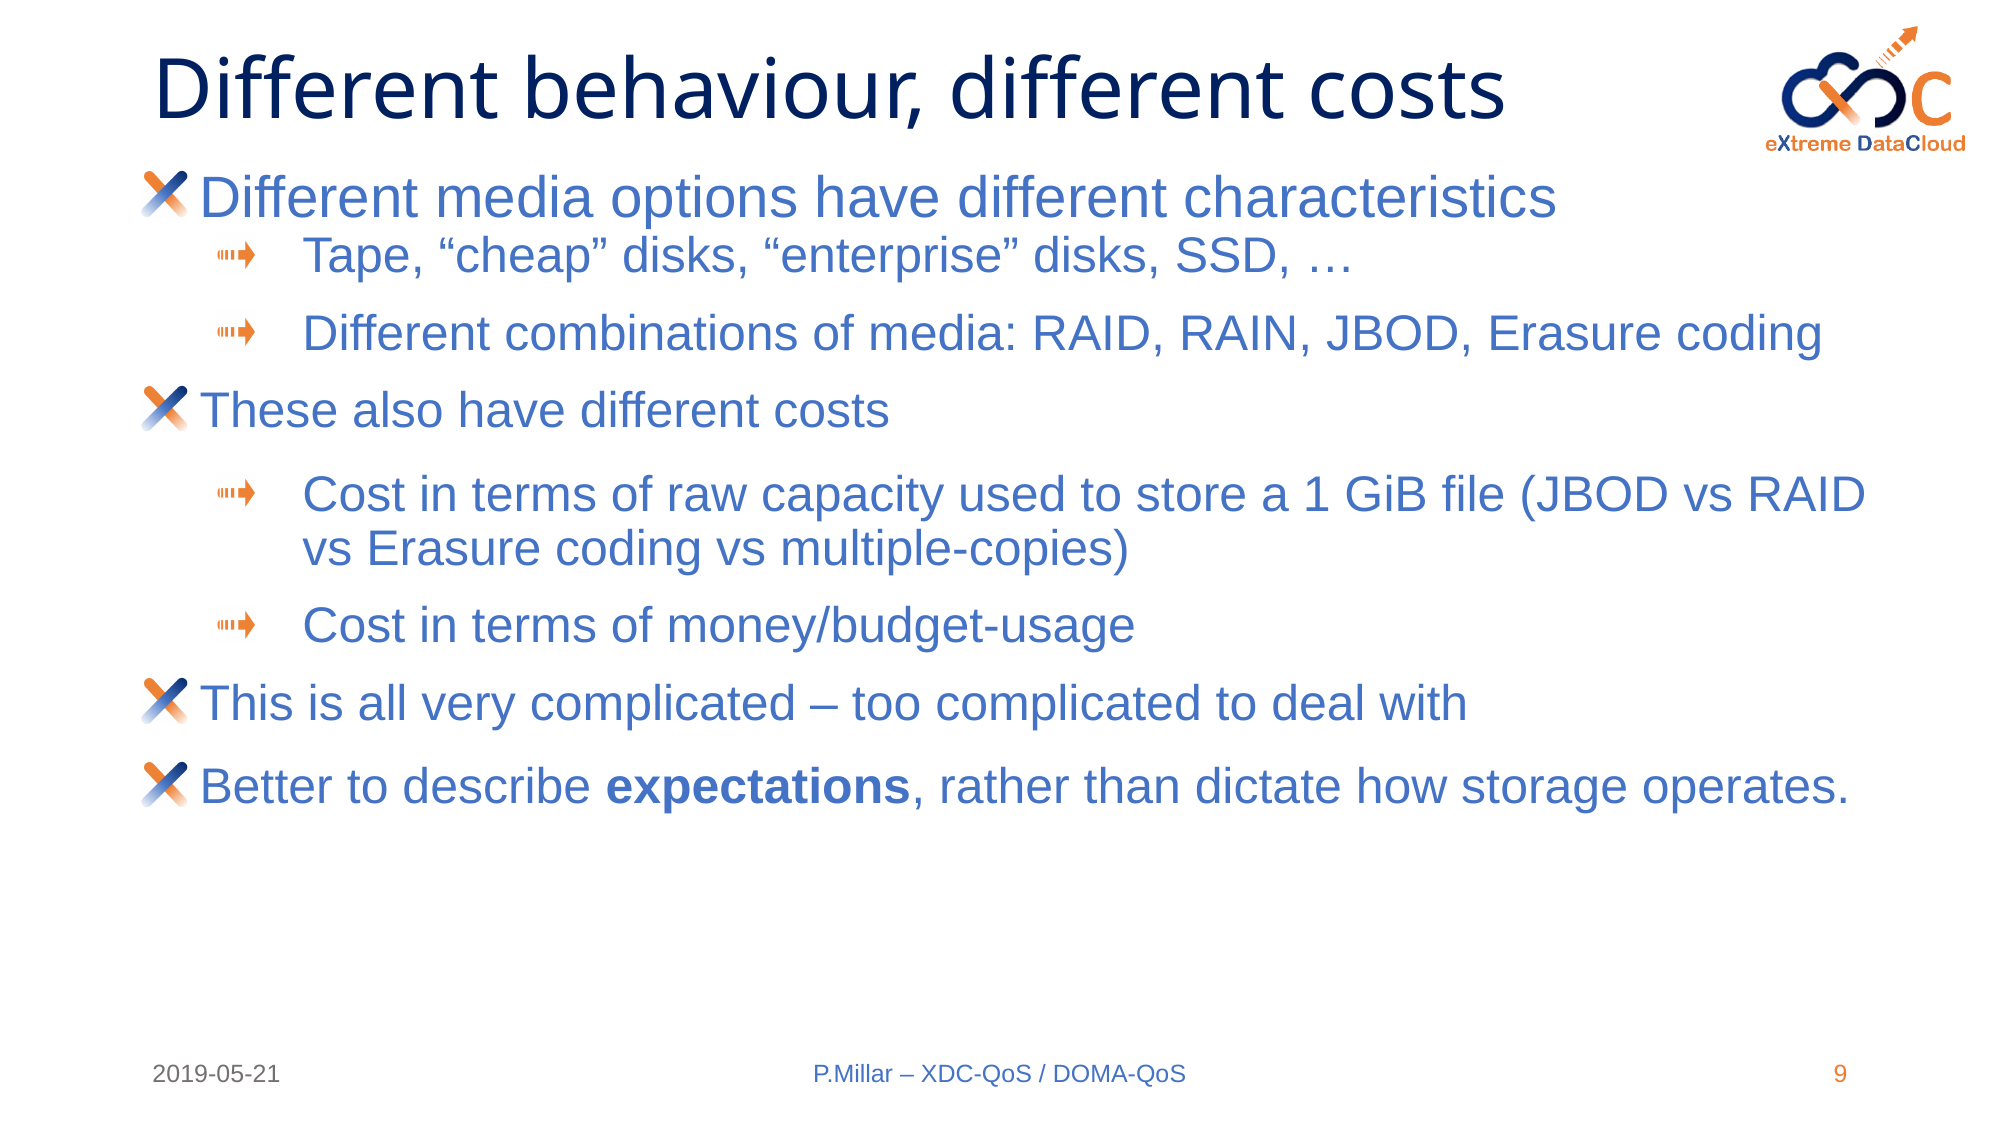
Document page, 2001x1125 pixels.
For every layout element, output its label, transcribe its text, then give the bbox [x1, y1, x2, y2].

footer P.Millar – XDC-QoS / DOMA-QoS [662, 1042, 1338, 1103]
title Different behaviour, different costs [137, 18, 1777, 151]
picture [1777, 18, 1985, 170]
list Different media options have different characteristics Tape, “cheap” disks, “enterprise” disks, SSD, … Different combinations of media: RAID, RAIN, JBOD, Erasure coding These also have different costs Cost in terms of raw capacity used to store a 1 GiB file (JBOD vs RAID vs Erasure coding vs multiple-copies) Cost in terms of money/budget-usage This is all very complicated – too complicated to deal with Better to describe expectations, rather than dictate how storage operates. [126, 151, 1905, 1017]
slide_number <number> [1412, 1042, 1863, 1103]
slide_number 2019-05-21 [137, 1042, 588, 1103]
